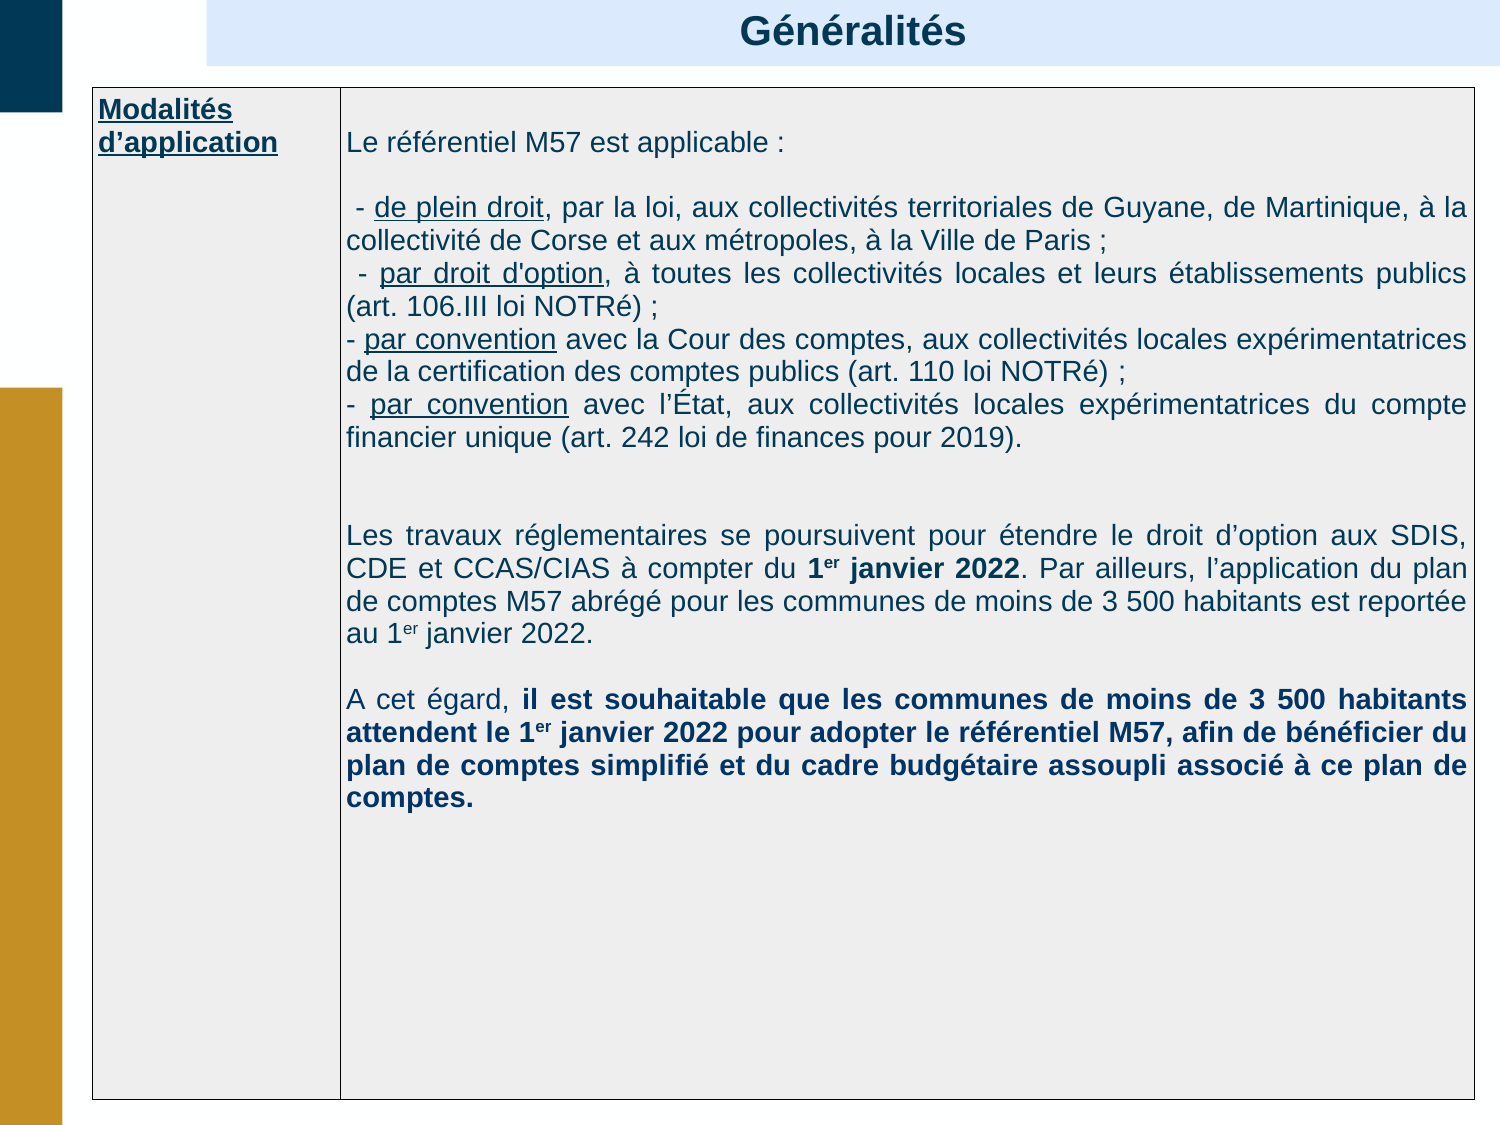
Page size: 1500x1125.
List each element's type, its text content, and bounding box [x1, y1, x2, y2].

table_header Modalités d’application [93, 88, 340, 1099]
text_box Généralités [206, 0, 1500, 67]
table_header Le référentiel M57 est applicable : - de plein droit, par la loi, aux collectivités territoriales de Guyane, de Martinique, à la collectivité de Corse et aux métropoles, à la Ville de Paris ; - par droit d'option, à toutes les collectivités locales et leurs établissements publics (art. 106.III loi NOTRé) ; - par convention avec la Cour des comptes, aux collectivités locales expérimentatrices de la certification des comptes publics (art. 110 loi NOTRé) ; - par convention avec l’État, aux collectivités locales expérimentatrices du compte financier unique (art. 242 loi de finances pour 2019). Les travaux réglementaires se poursuivent pour étendre le droit d’option aux SDIS, CDE et CCAS/CIAS à compter du 1er janvier 2022. Par ailleurs, l’application du plan de comptes M57 abrégé pour les communes de moins de 3 500 habitants est reportée au 1er janvier 2022. A cet égard, il est souhaitable que les communes de moins de 3 500 habitants attendent le 1er janvier 2022 pour adopter le référentiel M57, afin de bénéficier du plan de comptes simplifié et du cadre budgétaire assoupli associé à ce plan de comptes. [341, 88, 1474, 1099]
